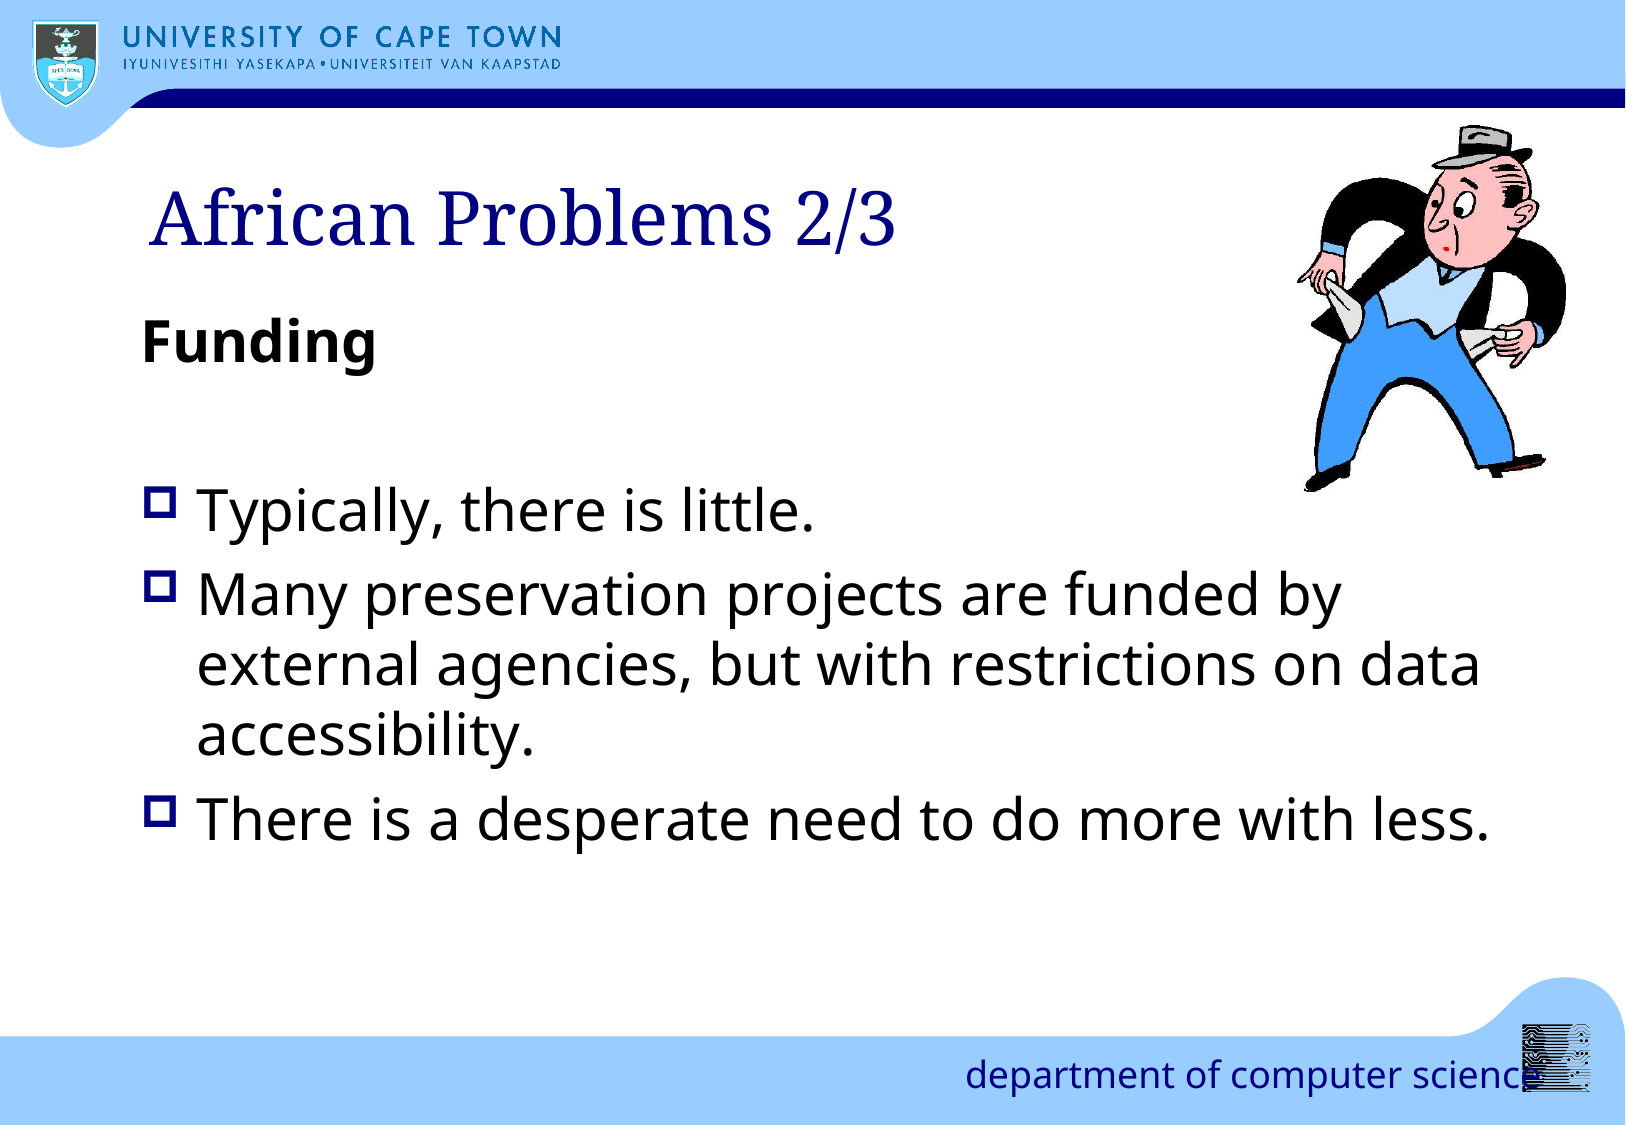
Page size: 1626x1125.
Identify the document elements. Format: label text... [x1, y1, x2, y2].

title African Problems 2/3 [134, 140, 1297, 268]
picture [1522, 1024, 1591, 1092]
list Funding Typically, there is little. Many preservation projects are funded by external agencies, but with restrictions on data accessibility. There is a desperate need to do more with less. [125, 296, 1570, 949]
title African Problems 2/3 [1566, 140, 1571, 268]
picture [1526, 1070, 1536, 1076]
picture [1297, 125, 1566, 492]
picture [120, 23, 563, 71]
